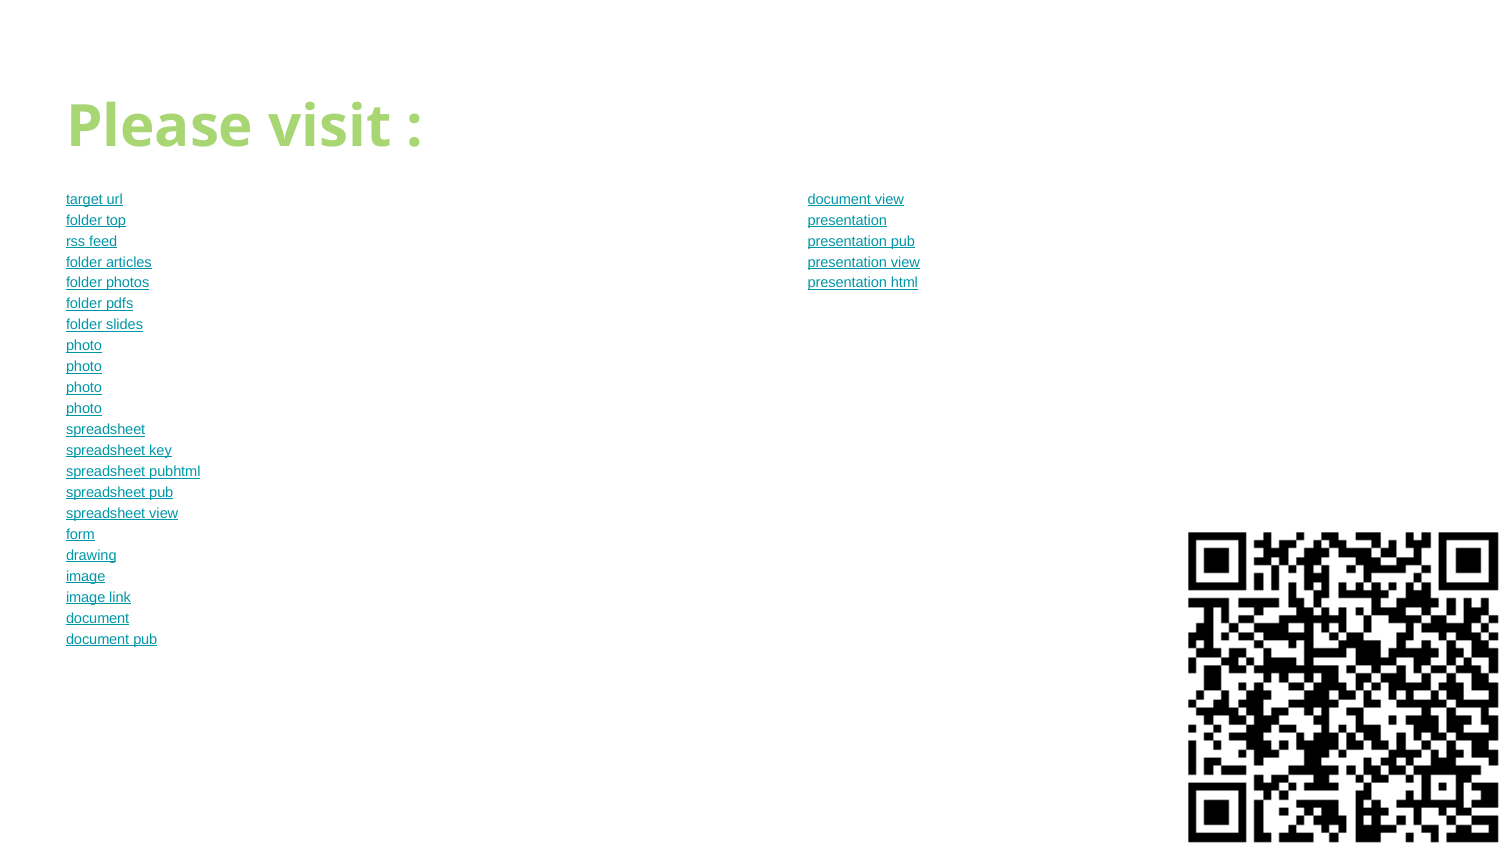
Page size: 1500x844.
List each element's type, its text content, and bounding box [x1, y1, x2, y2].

list document view presentation presentation pub presentation view presentation html [792, 189, 1449, 750]
picture [1187, 531, 1500, 844]
title Please visit : [51, 72, 1449, 167]
list target url folder top rss feed folder articles folder photos folder pdfs folder slides photo photo photo photo spreadsheet spreadsheet key spreadsheet pubhtml spreadsheet pub spreadsheet view form drawing image image link document document pub [51, 189, 708, 750]
